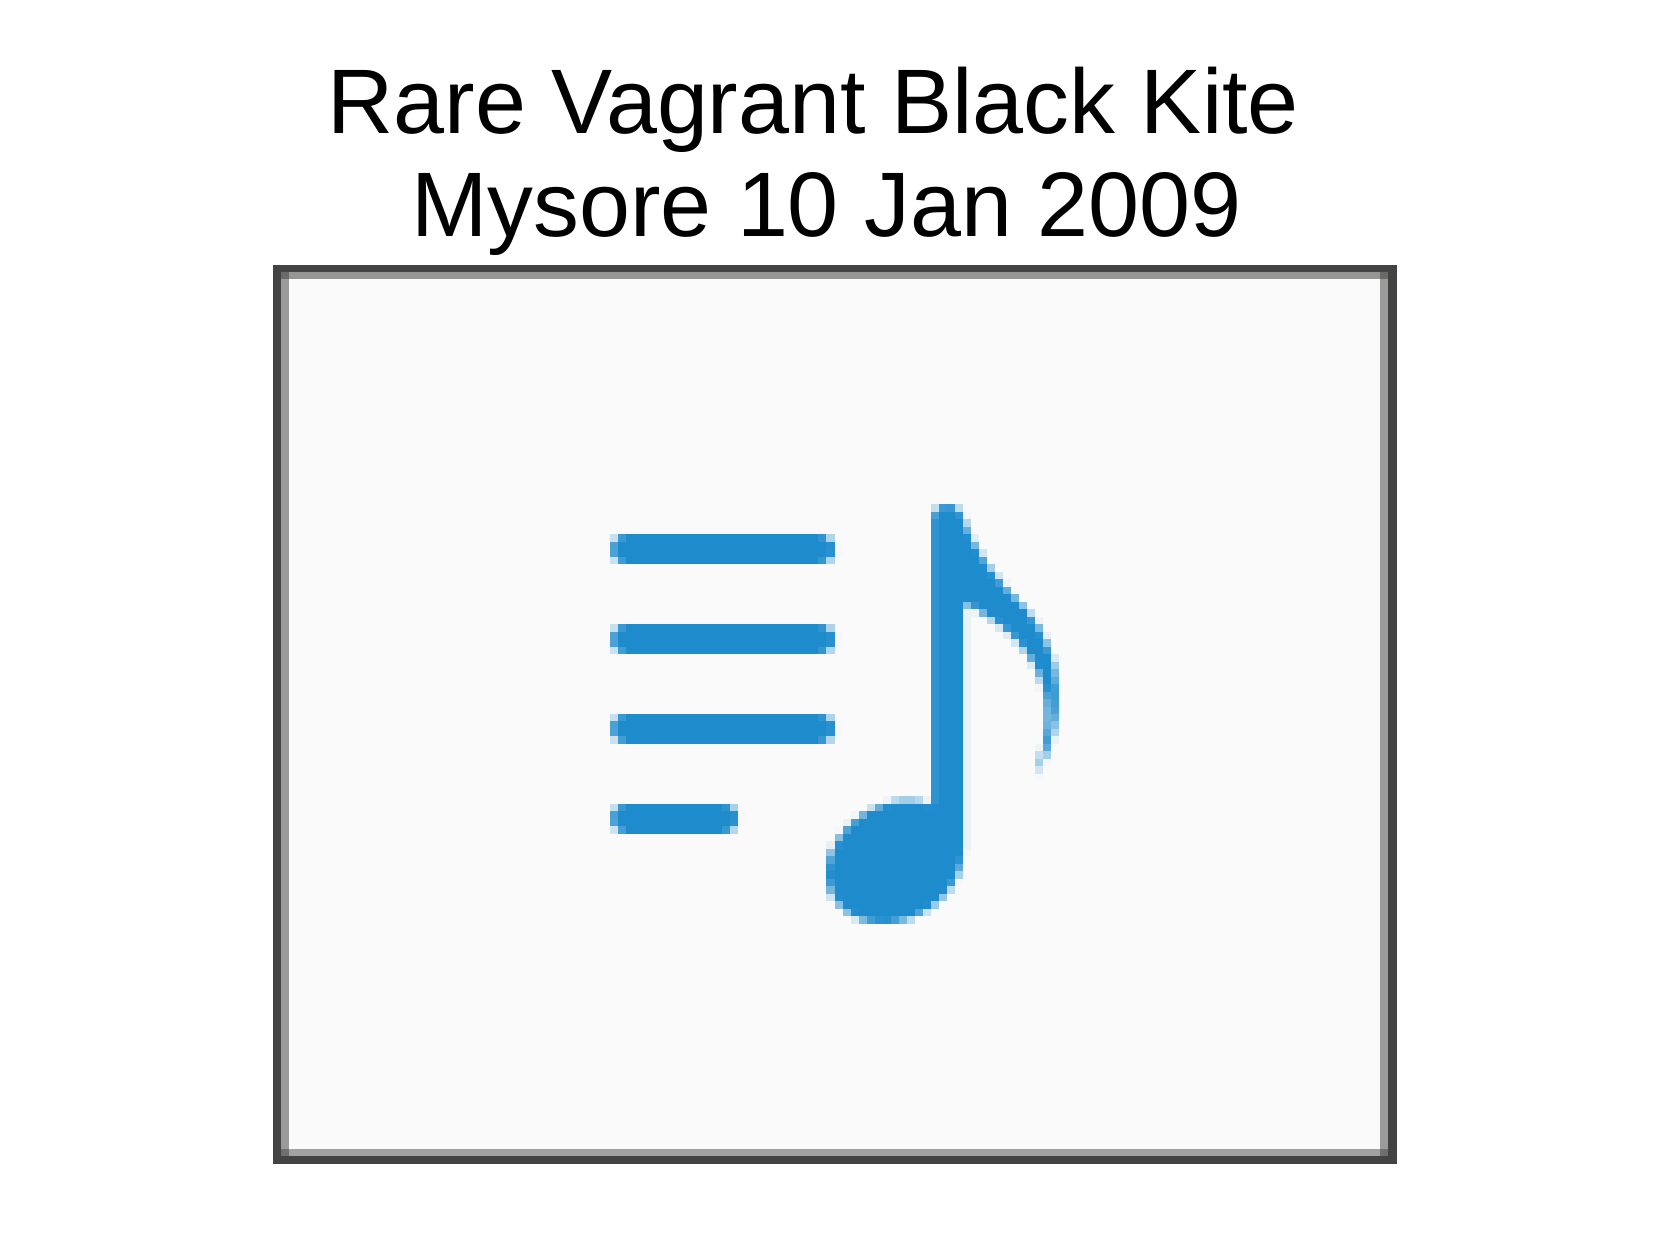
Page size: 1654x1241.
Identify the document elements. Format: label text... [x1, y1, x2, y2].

title Rare Vagrant Black Kite Mysore 10 Jan 2009 [82, 50, 1571, 256]
text_box [272, 264, 1398, 1165]
